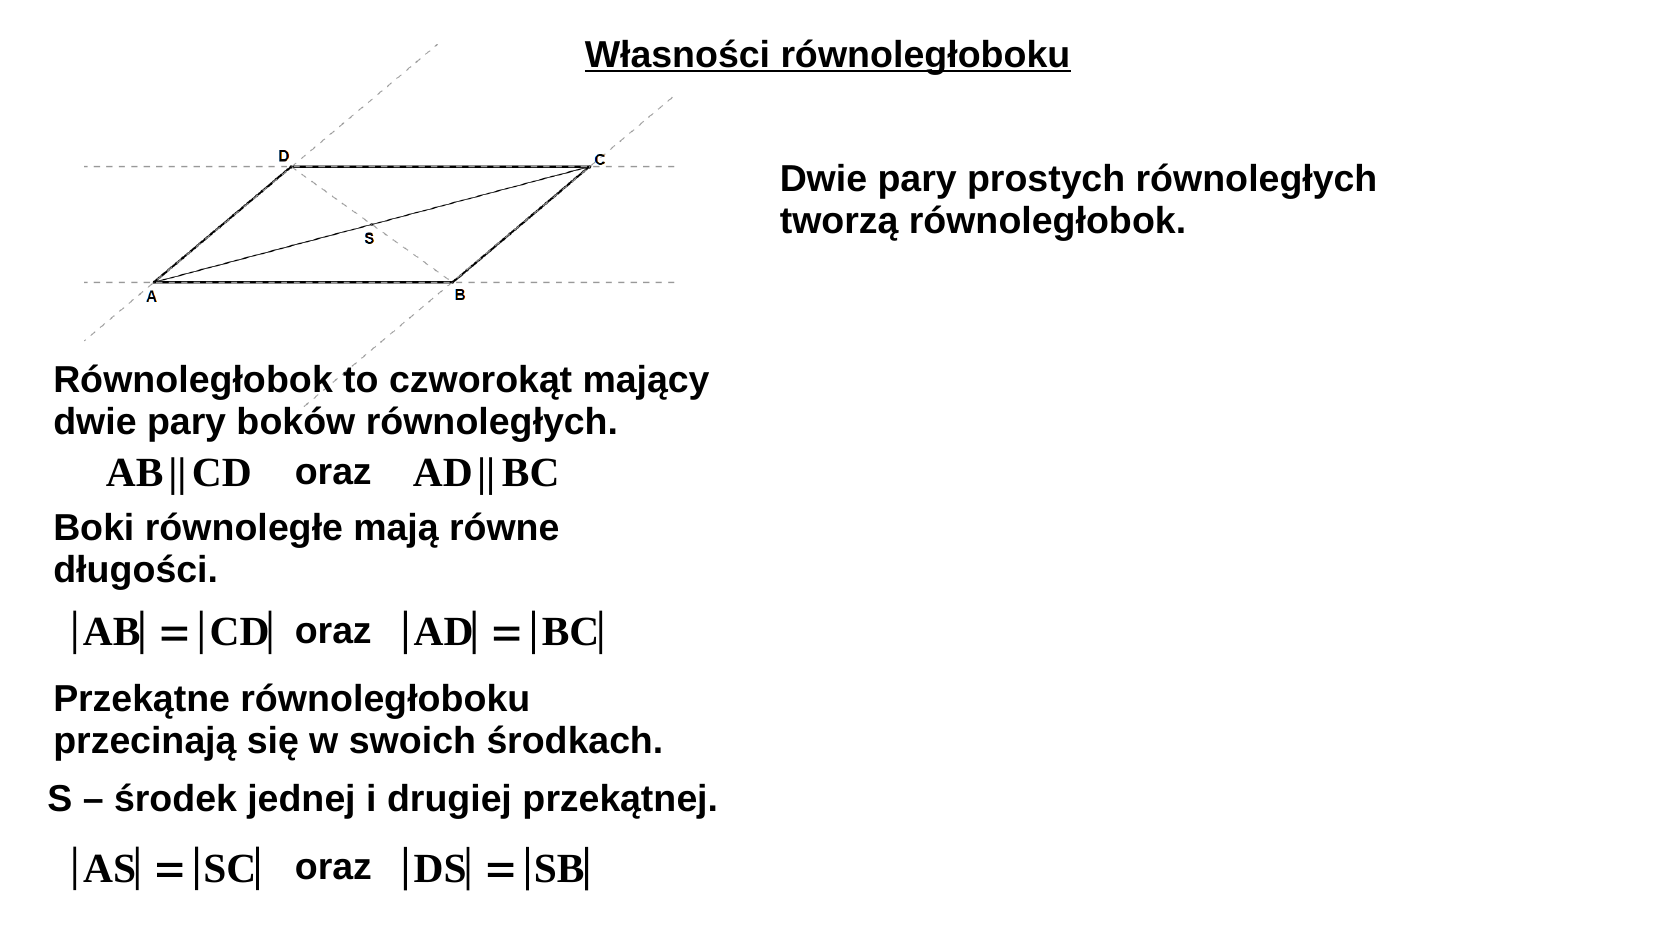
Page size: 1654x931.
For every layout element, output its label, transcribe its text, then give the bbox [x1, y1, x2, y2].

chart [62, 608, 280, 655]
chart [98, 448, 258, 495]
chart [393, 608, 618, 655]
picture [84, 44, 676, 350]
text_box Przekątne równoległoboku przecinają się w swoich środkach. [38, 669, 729, 769]
text_box oraz [280, 838, 431, 896]
text_box Boki równoległe mają równe długości. [38, 498, 729, 598]
text_box Równoległobok to czworokąt mający dwie pary boków równoległych. [38, 350, 729, 450]
text_box Dwie pary prostych równoległych tworzą równoległobok. [765, 150, 1456, 249]
text_box S – środek jednej i drugiej przekątnej. [32, 770, 762, 836]
text_box oraz [280, 602, 431, 659]
chart [393, 844, 603, 892]
chart [62, 844, 274, 891]
chart [405, 448, 565, 495]
text_box oraz [280, 442, 431, 498]
text_box Własności równoległoboku [570, 26, 1118, 85]
